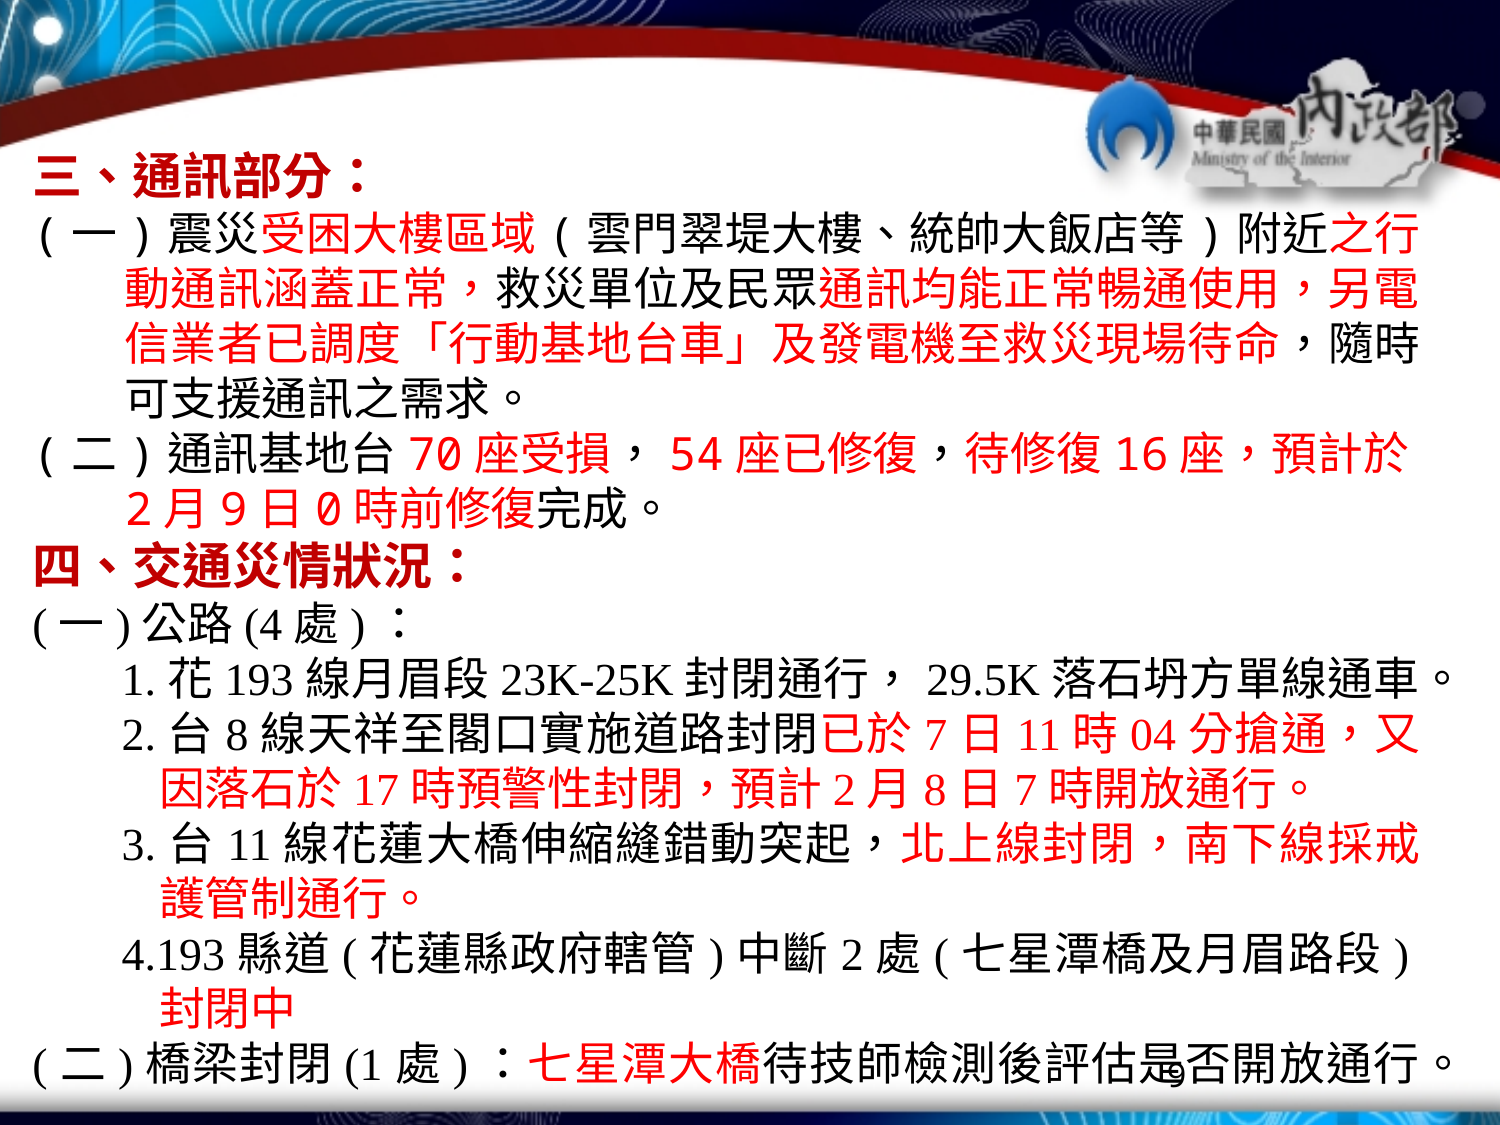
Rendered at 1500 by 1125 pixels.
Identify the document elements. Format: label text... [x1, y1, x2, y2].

text_box 9 [1151, 1046, 1500, 1107]
text_box 三、通訊部分： (一)震災受困大樓區域(雲門翠堤大樓、統帥大飯店等)附近之行動通訊涵蓋正常，救災單位及民眾通訊均能正常暢通使用，另電信業者已調度「行動基地台車」及發電機至救災現場待命，隨時可支援通訊之需求。 (二)通訊基地台70座受損，54座已修復，待修復16座，預計於2月9日0時前修復完成。 四、交通災情狀況： (一)公路(4處)： 1.花193線月眉段23K-25K封閉通行，29.5K落石坍方單線通車。 2.台8線天祥至閣口實施道路封閉已於7日11時04分搶通，又因落石於17時預警性封閉，預計2月8日7時開放通行。 3.台11線花蓮大橋伸縮縫錯動突起，北上線封閉，南下線採戒護管制通行。 4.193縣道(花蓮縣政府轄管)中斷2處(七星潭橋及月眉路段)封閉中 (二)橋梁封閉(1處)：七星潭大橋待技師檢測後評估是否開放通行。 [18, 137, 1435, 1094]
